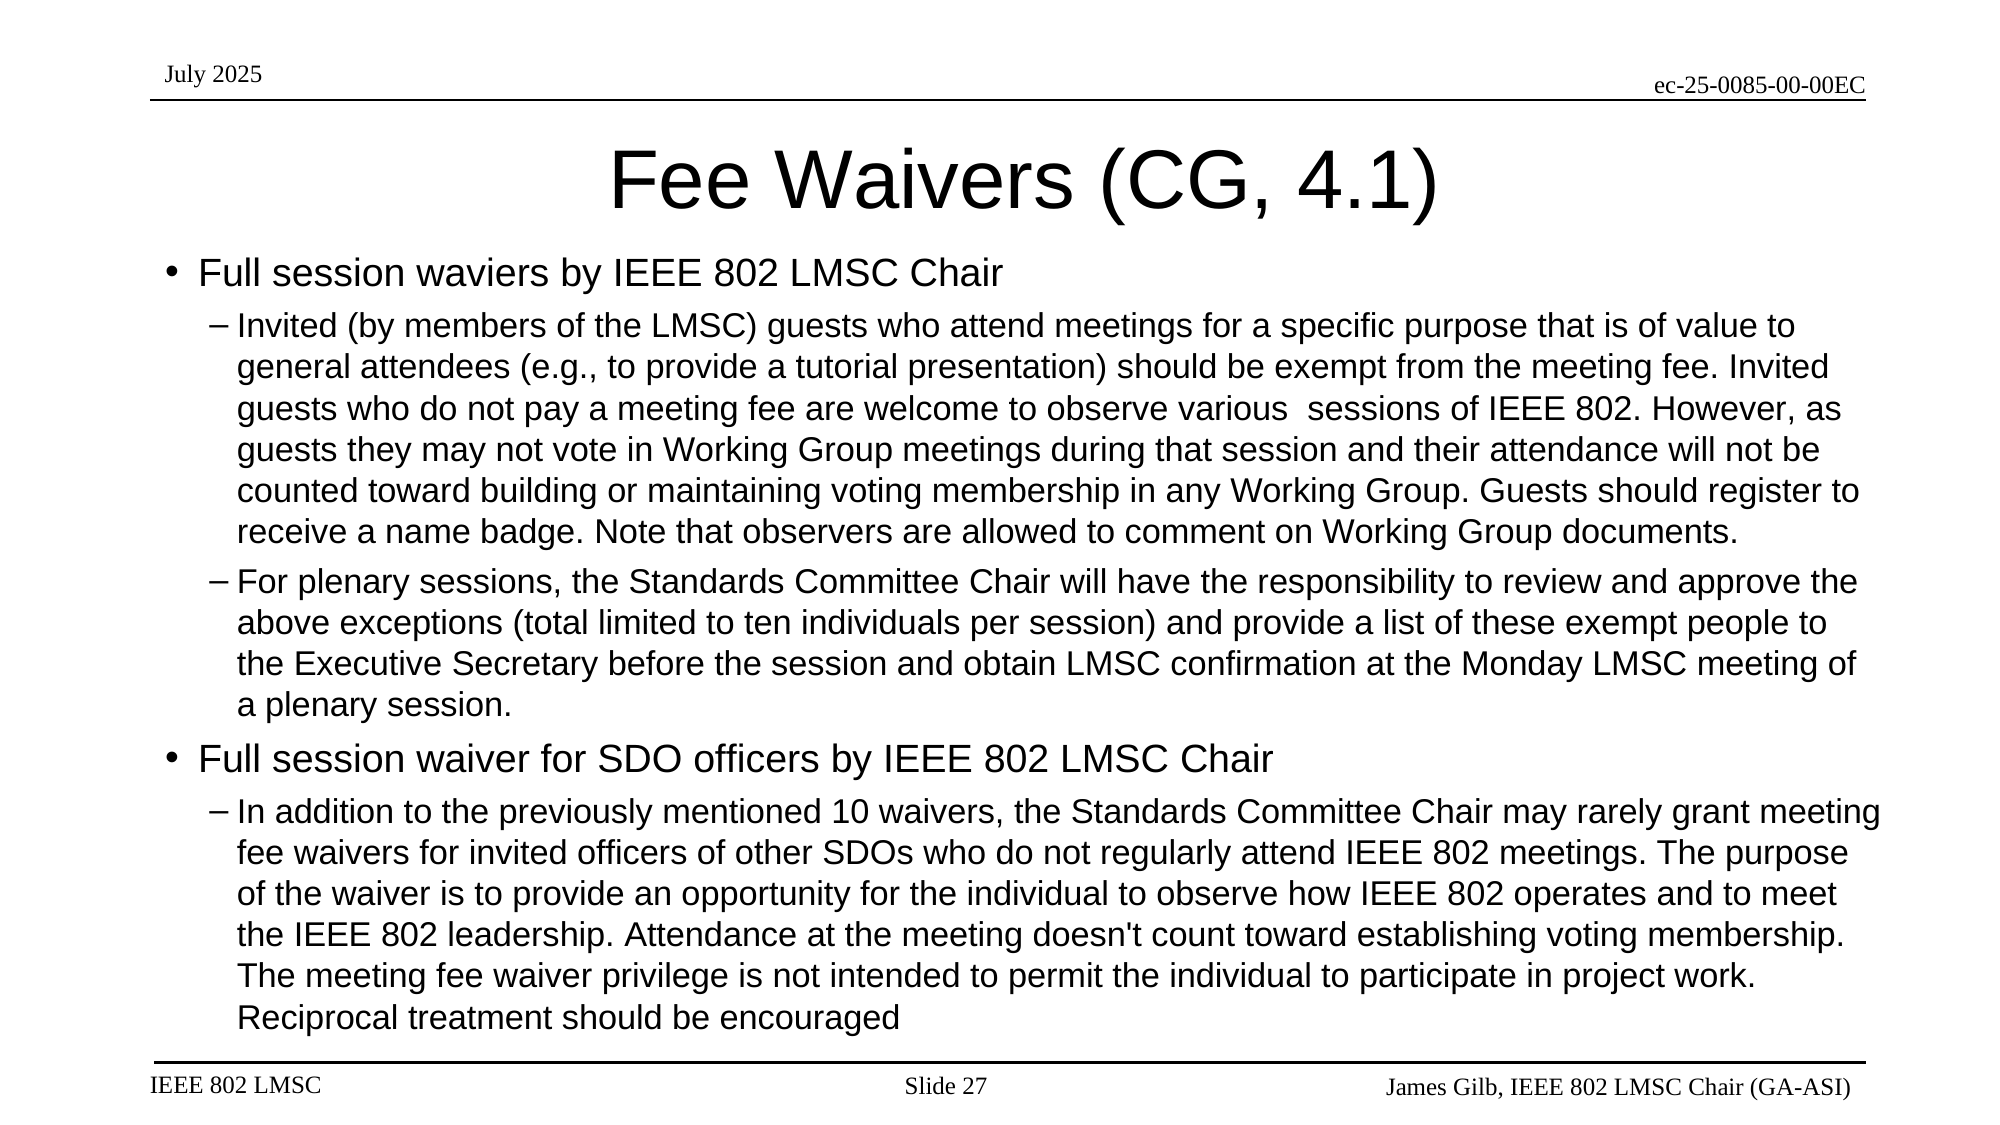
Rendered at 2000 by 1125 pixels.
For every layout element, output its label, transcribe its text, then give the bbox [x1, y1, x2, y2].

list Full session waviers by IEEE 802 LMSC Chair Invited (by members of the LMSC) guests who attend meetings for a specific purpose that is of value to general attendees (e.g., to provide a tutorial presentation) should be exempt from the meeting fee. Invited guests who do not pay a meeting fee are welcome to observe various sessions of IEEE 802. However, as guests they may not vote in Working Group meetings during that session and their attendance will not be counted toward building or maintaining voting membership in any Working Group. Guests should register to receive a name badge. Note that observers are allowed to comment on Working Group documents. For plenary sessions, the Standards Committee Chair will have the responsibility to review and approve the above exceptions (total limited to ten individuals per session) and provide a list of these exempt people to the Executive Secretary before the session and obtain LMSC confirmation at the Monday LMSC meeting of a plenary session. Full session waiver for SDO officers by IEEE 802 LMSC Chair In addition to the previously mentioned 10 waivers, the Standards Committee Chair may rarely grant meeting fee waivers for invited officers of other SDOs who do not regularly attend IEEE 802 meetings. The purpose of the waiver is to provide an opportunity for the individual to observe how IEEE 802 operates and to meet the IEEE 802 leadership. Attendance at the meeting doesn't count toward establishing voting membership. The meeting fee waiver privilege is not intended to permit the individual to participate in project work. Reciprocal treatment should be encouraged [149, 239, 1900, 1051]
title Fee Waivers (CG, 4.1) [149, 112, 1900, 238]
